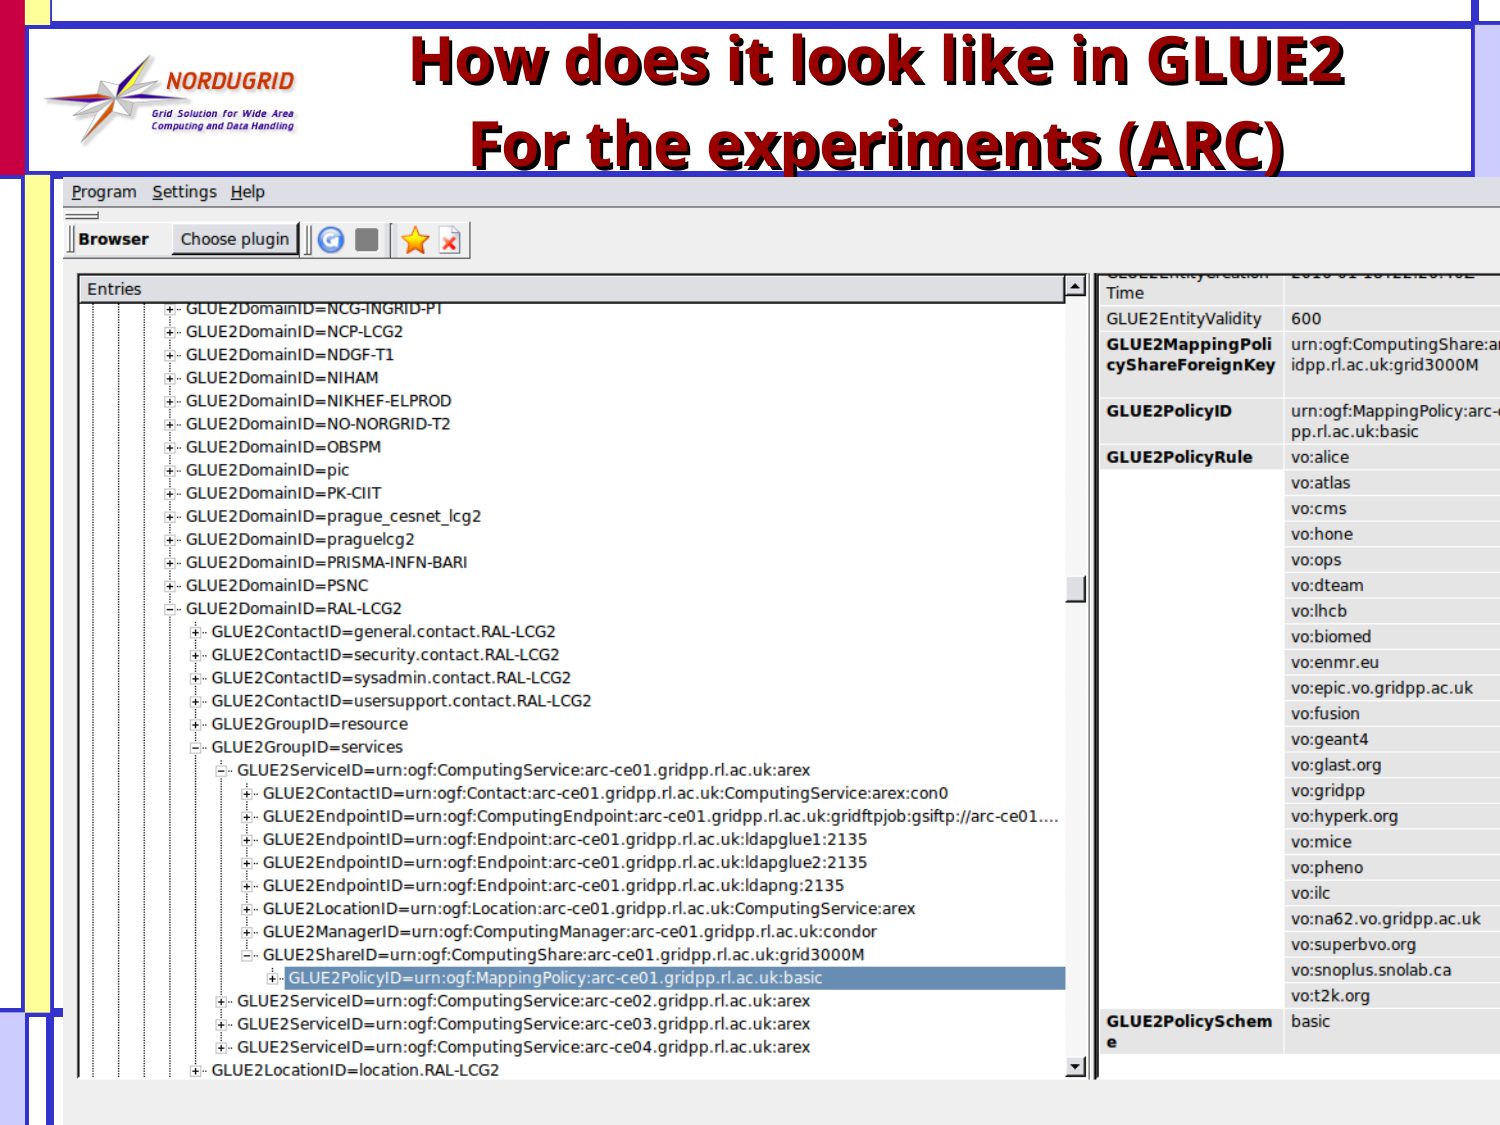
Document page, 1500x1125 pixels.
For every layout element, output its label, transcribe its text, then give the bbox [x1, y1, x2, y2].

title How does it look like in GLUE2 For the experiments (ARC) [324, 17, 1428, 177]
picture [63, 177, 1500, 1125]
picture [40, 49, 301, 148]
